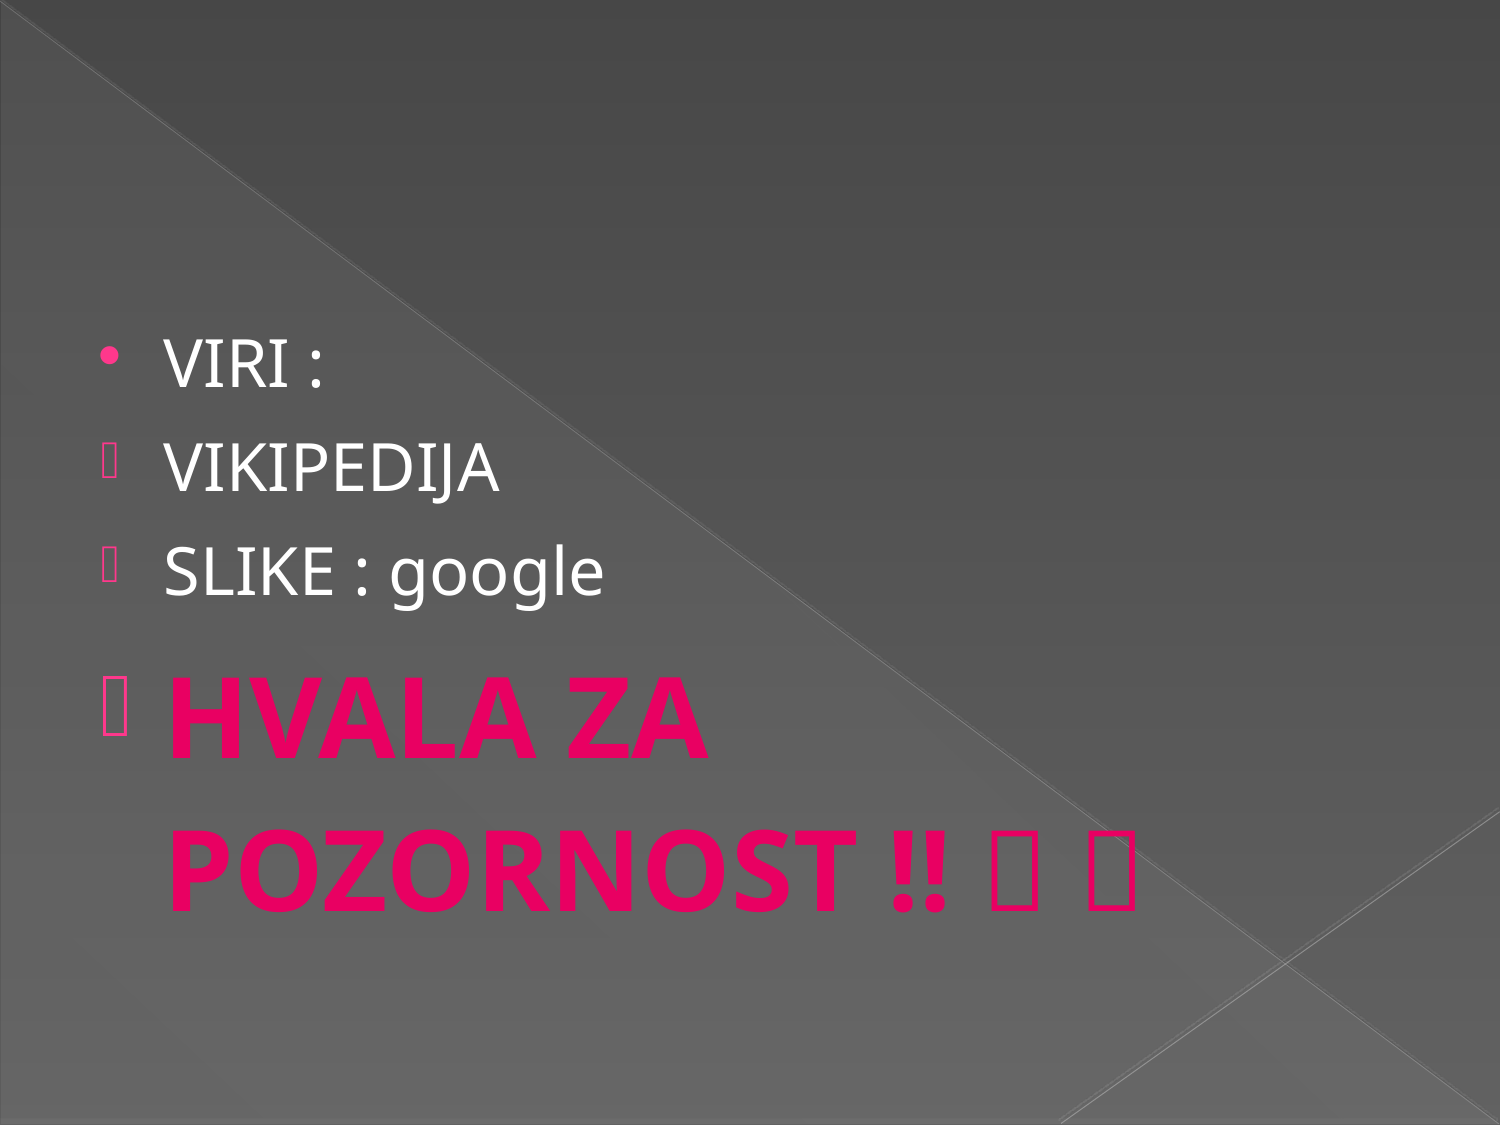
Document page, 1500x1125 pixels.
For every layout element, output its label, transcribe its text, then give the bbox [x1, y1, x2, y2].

list VIRI : VIKIPEDIJA SLIKE : google HVALA ZA POZORNOST !!   [75, 308, 1425, 1059]
